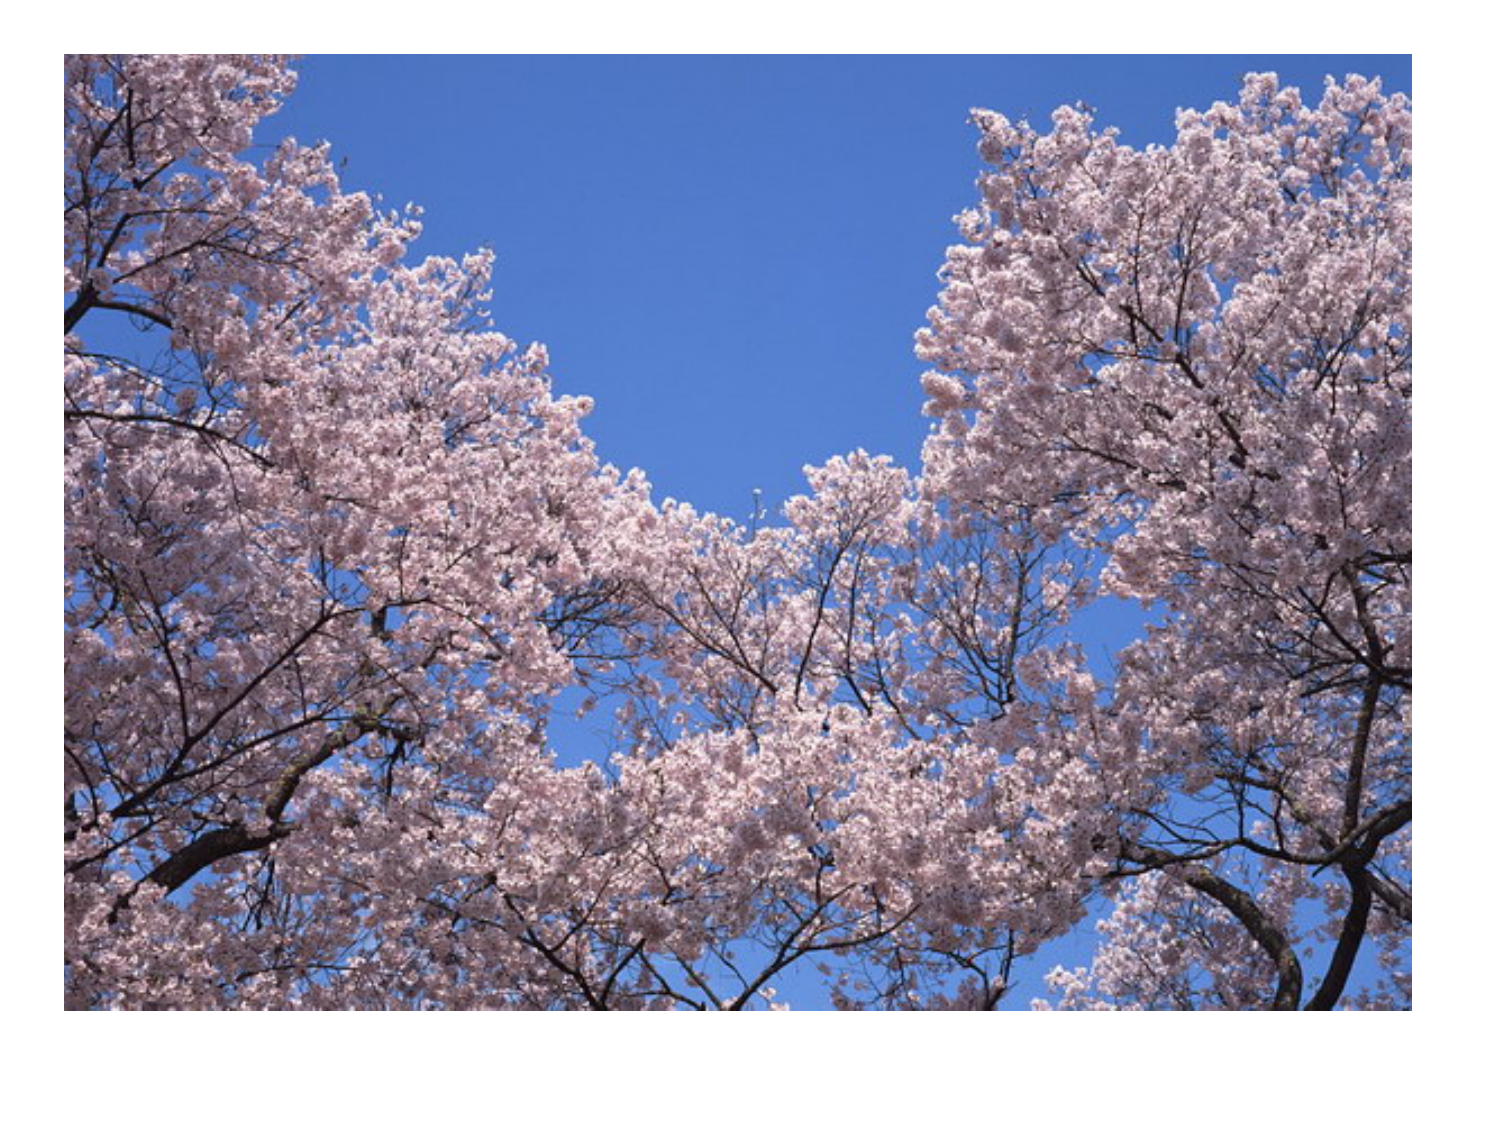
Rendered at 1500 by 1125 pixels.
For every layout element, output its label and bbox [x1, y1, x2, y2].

picture [64, 54, 1412, 1011]
